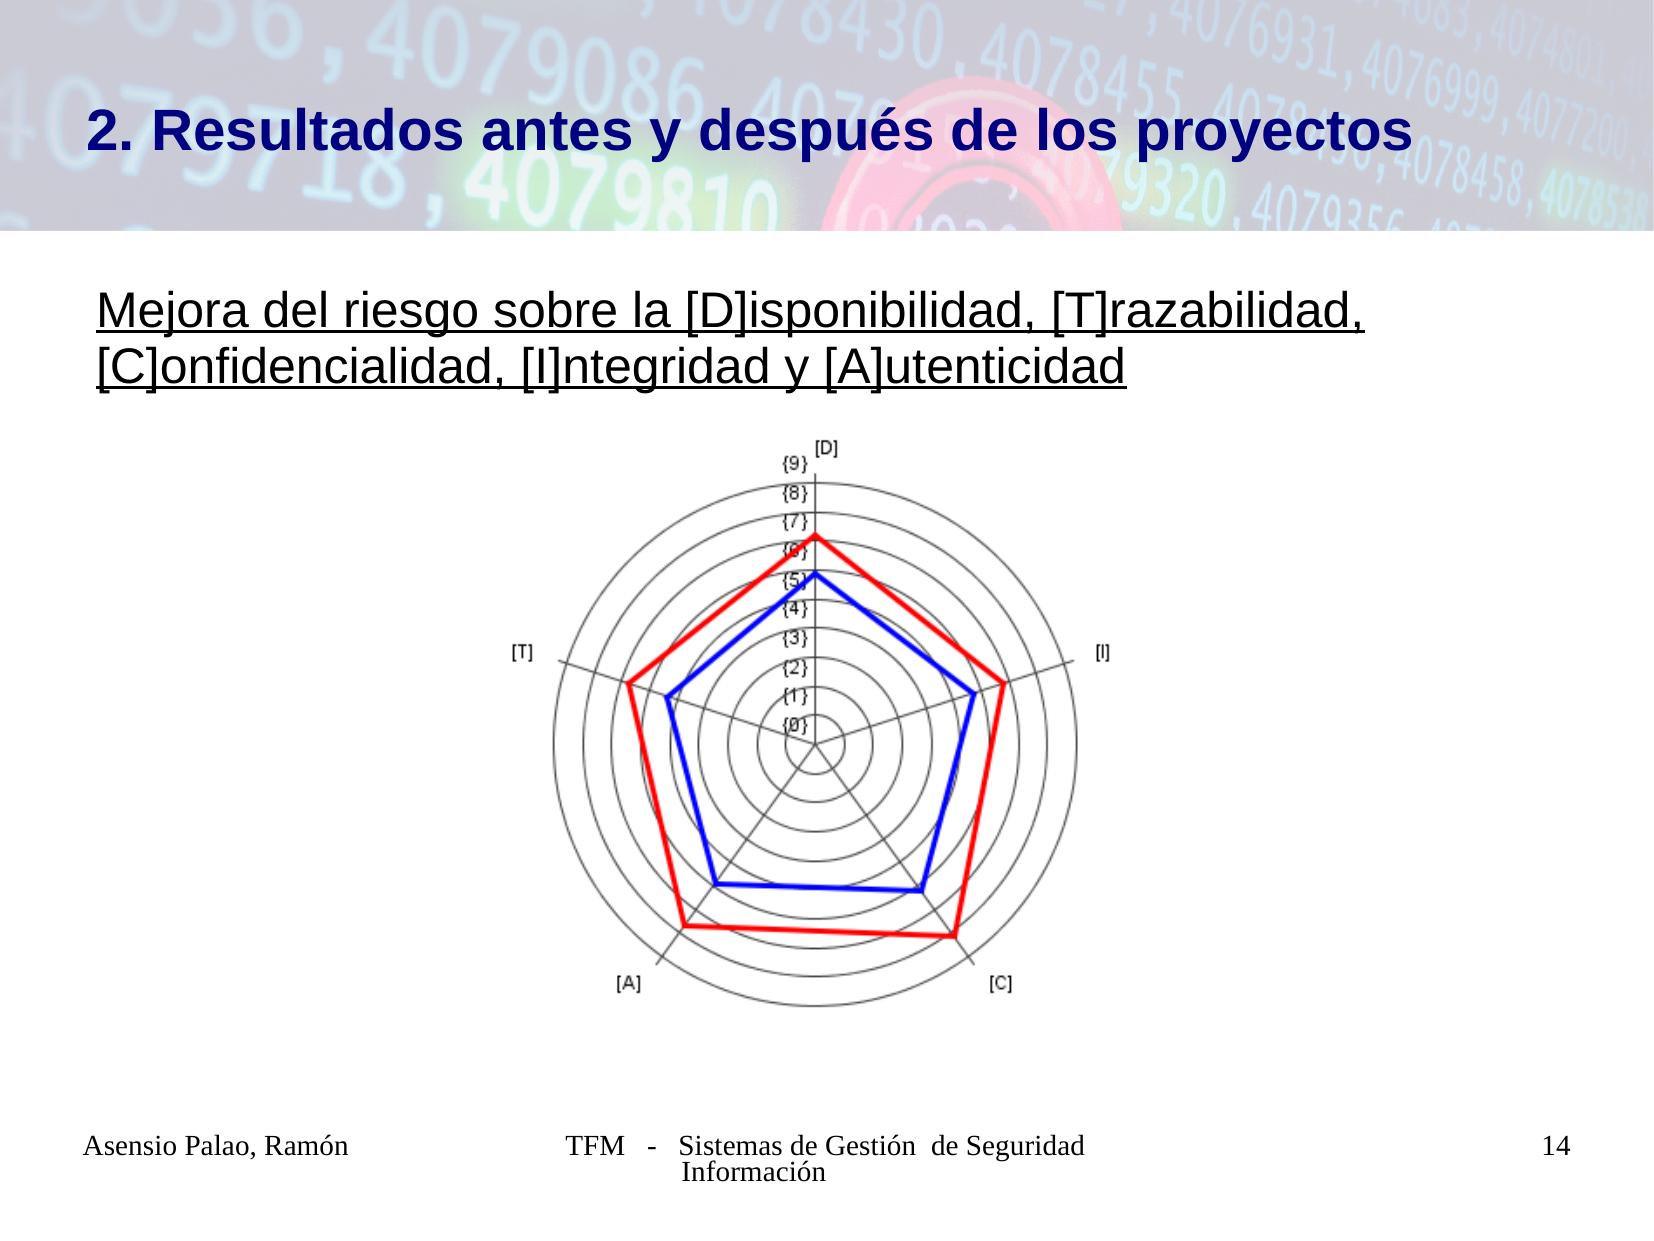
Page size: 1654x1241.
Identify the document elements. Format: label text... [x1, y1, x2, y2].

picture [0, 0, 1654, 1241]
picture [480, 404, 1172, 1085]
text_box 2. Resultados antes y después de los proyectos [71, 90, 1654, 226]
text_box Mejora del riesgo sobre la [D]isponibilidad, [T]razabilidad, [C]onfidencialidad, [I]ntegridad y [A]utenticidad [81, 274, 1606, 1241]
